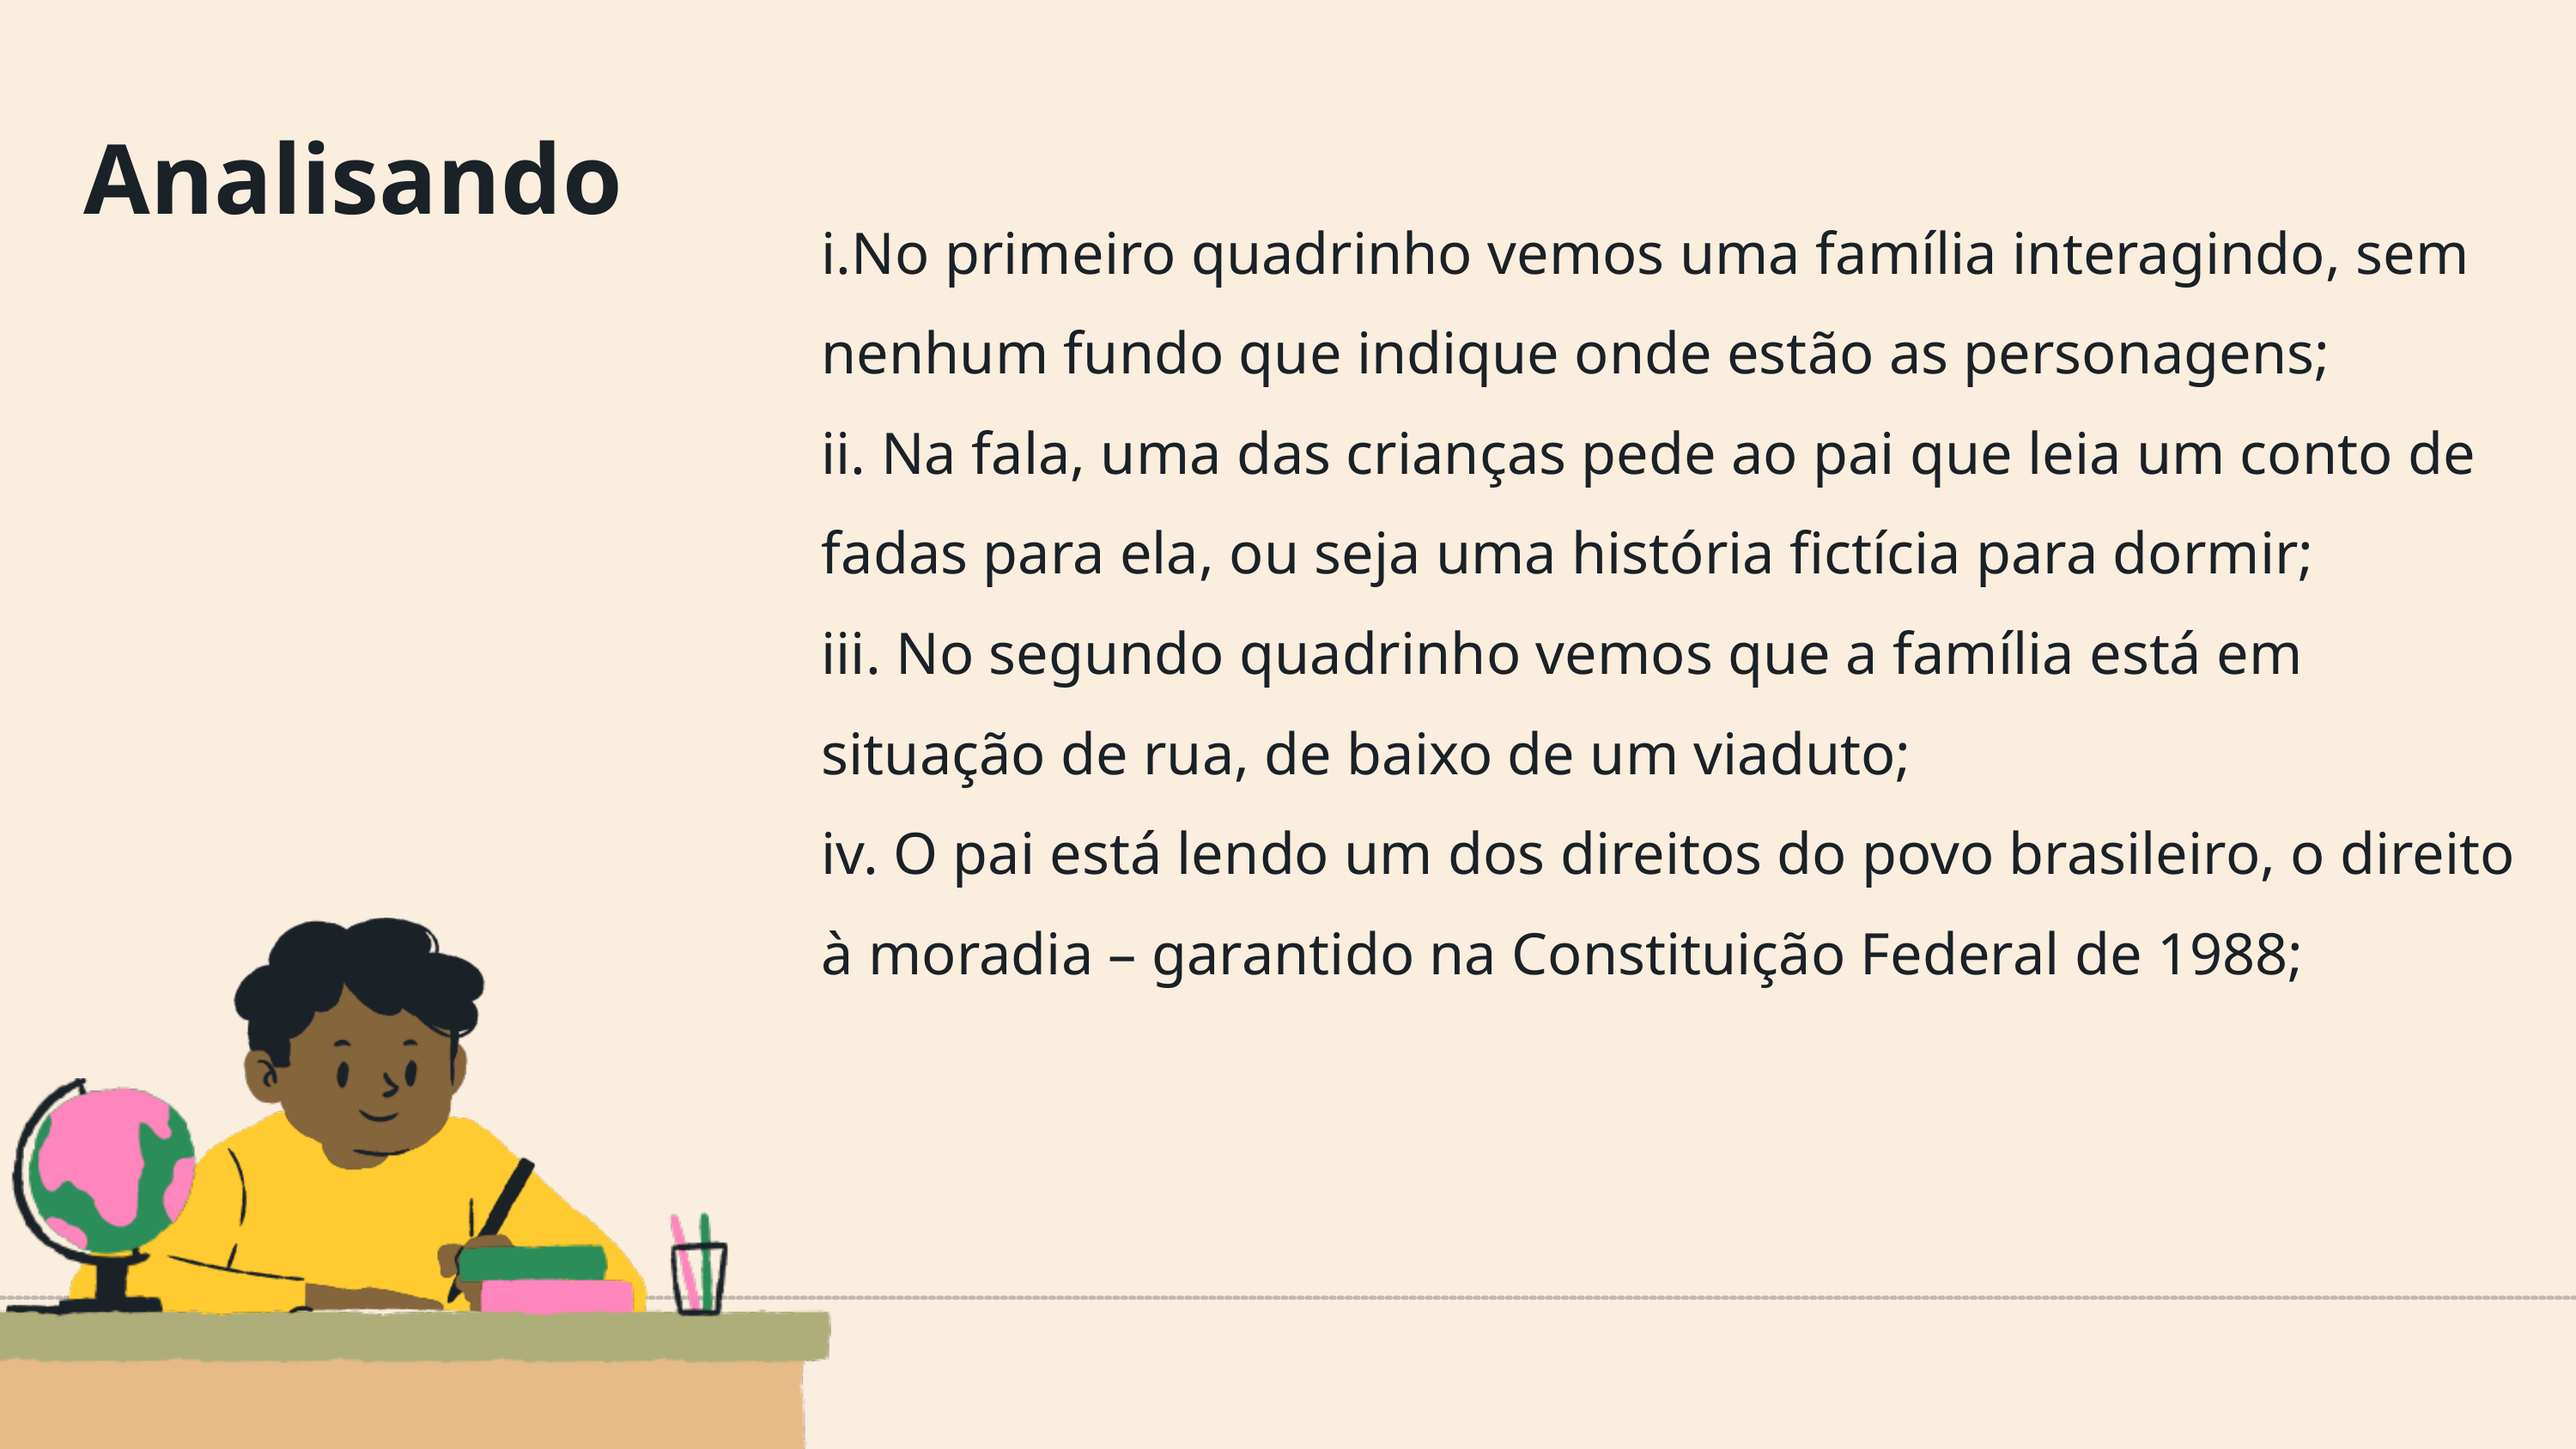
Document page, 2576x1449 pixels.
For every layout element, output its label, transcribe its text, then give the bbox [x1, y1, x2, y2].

picture [0, 918, 831, 1449]
text_box Analisando [83, 40, 1228, 234]
text_box Analisando [108, 156, 125, 185]
text_box i.No primeiro quadrinho vemos uma família interagindo, sem nenhum fundo que indique onde estão as personagens; ii. Na fala, uma das crianças pede ao pai que leia um conto de fadas para ela, ou seja uma história fictícia para dormir; iii. No segundo quadrinho vemos que a família está em situação de rua, de baixo de um viaduto; iv. O pai está lendo um dos direitos do povo brasileiro, o direito à moradia – garantido na Constituição Federal de 1988; [821, 185, 2524, 1117]
